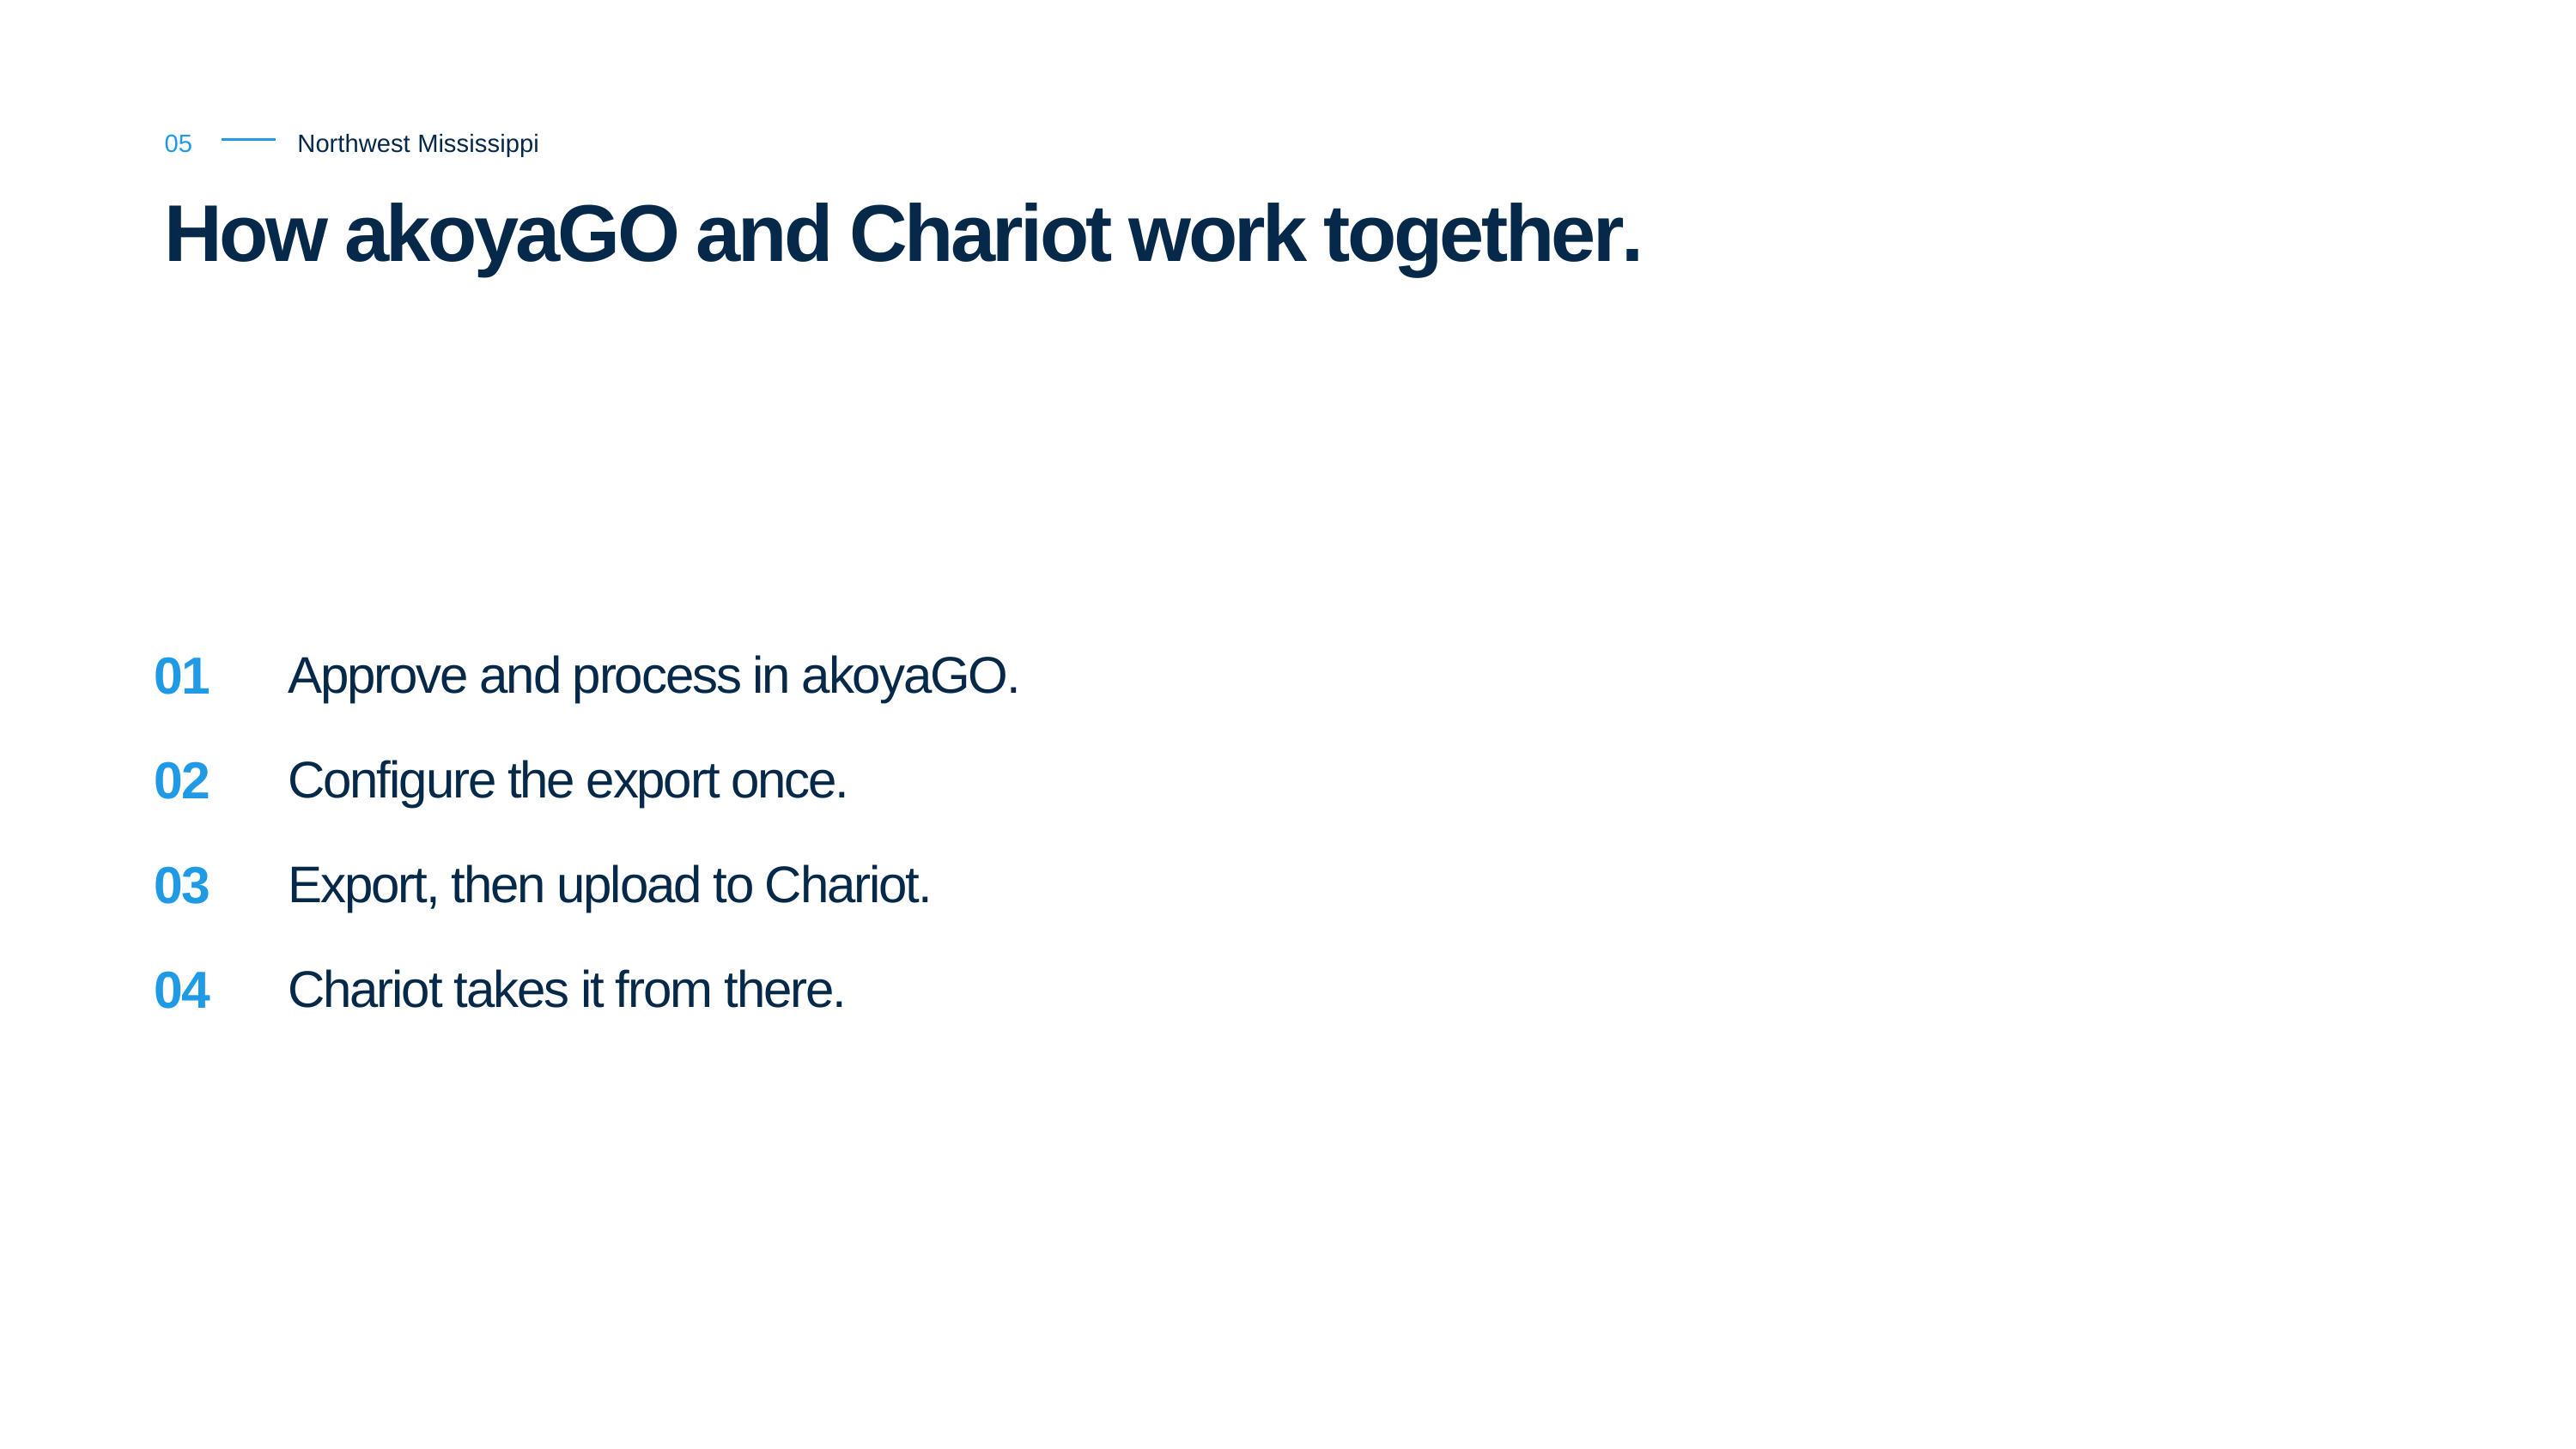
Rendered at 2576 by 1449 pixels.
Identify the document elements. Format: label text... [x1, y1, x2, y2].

text_box Northwest Mississippi [294, 123, 665, 161]
text_box 05 [161, 123, 214, 161]
text_box 04 [149, 952, 247, 1022]
text_box How akoyaGO and Chariot work together. [161, 177, 2375, 282]
text_box 03 [149, 847, 247, 918]
text_box Configure the export once. [284, 743, 945, 813]
text_box Chariot takes it from there. [284, 952, 944, 1022]
text_box 01 [149, 638, 247, 709]
text_box Export, then upload to Chariot. [284, 847, 1036, 918]
text_box Approve and process in akoyaGO. [284, 638, 1119, 708]
text_box 02 [149, 743, 247, 813]
